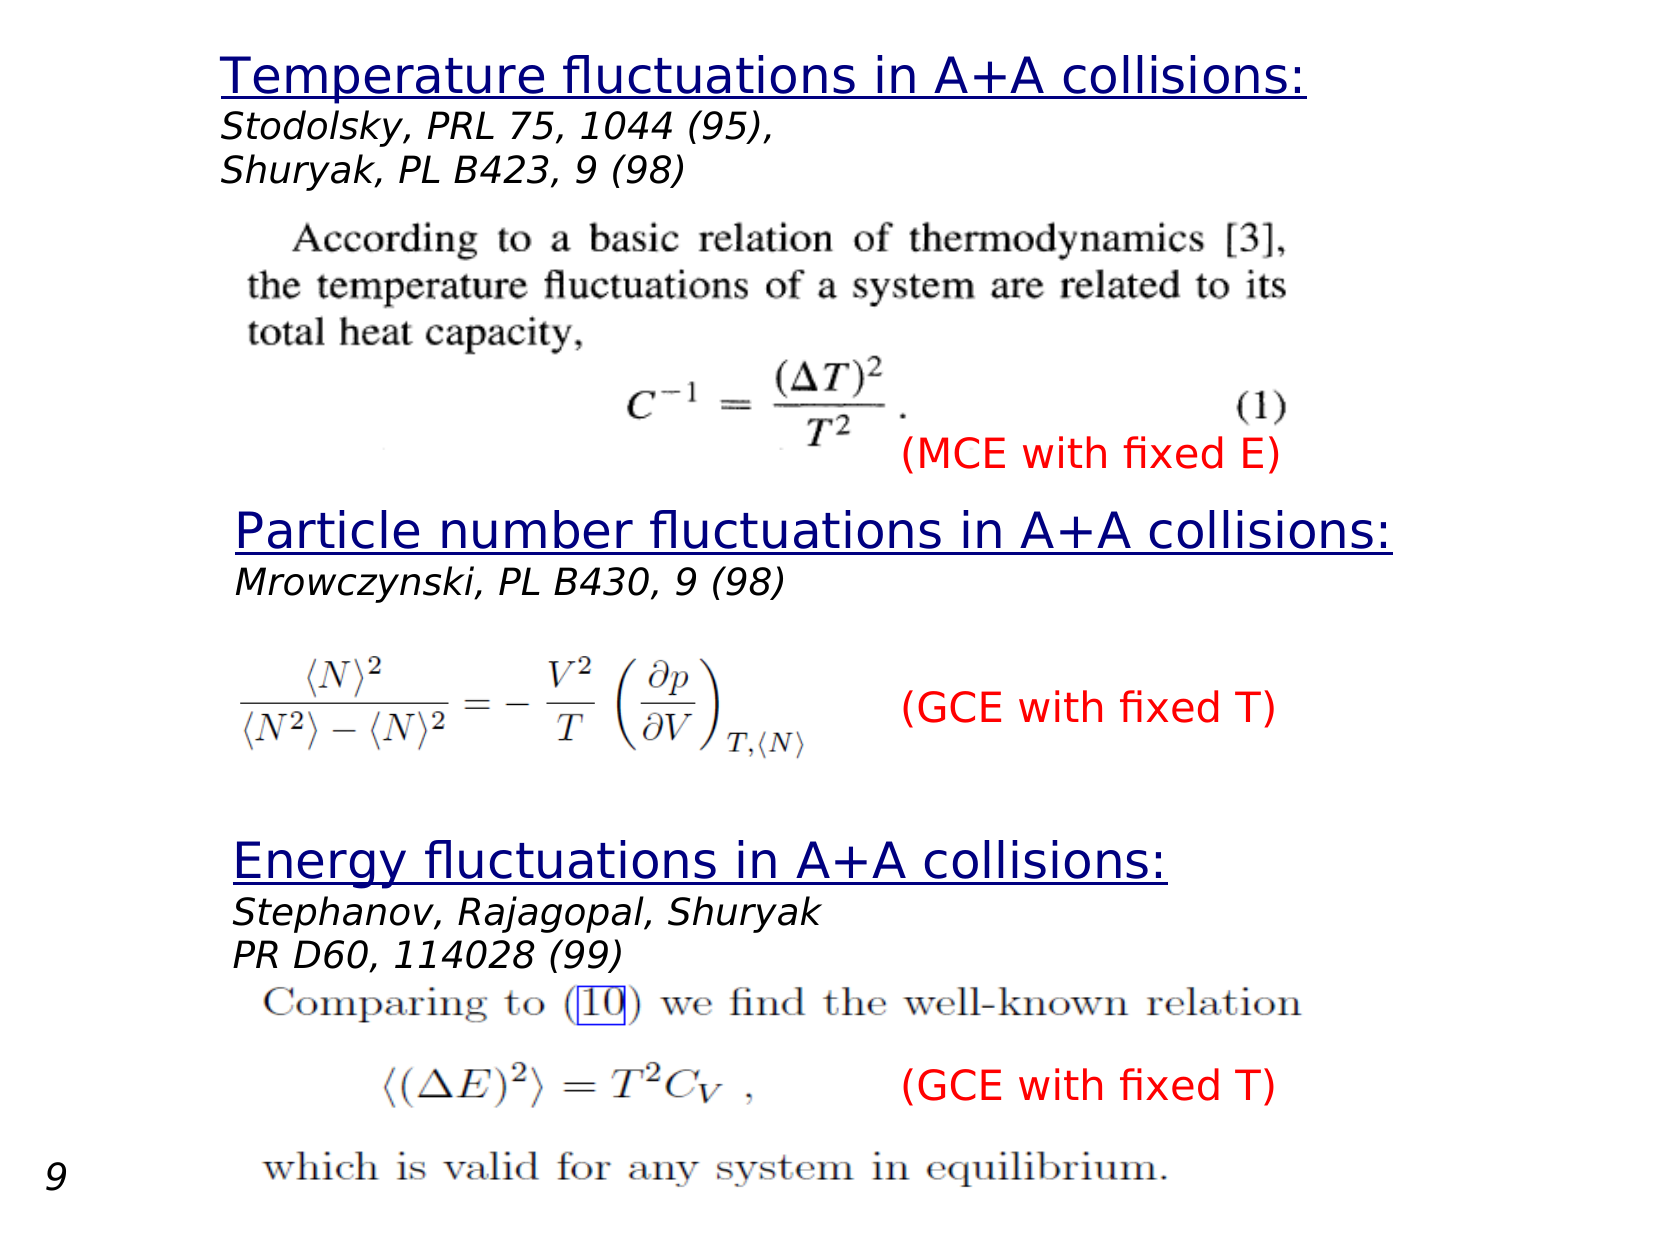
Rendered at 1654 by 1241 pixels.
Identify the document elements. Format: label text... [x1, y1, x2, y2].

text_box Temperature fluctuations in A+A collisions: Stodolsky, PRL 75, 1044 (95), Shuryak, PL B423, 9 (98) [220, 46, 1308, 193]
picture [229, 215, 1303, 450]
text_box (GCE with fixed T) [900, 684, 1291, 733]
text_box (GCE with fixed T) [899, 1062, 1291, 1111]
picture [177, 630, 817, 778]
text_box Particle number fluctuations in A+A collisions: Mrowczynski, PL B430, 9 (98) [235, 502, 1395, 605]
picture [243, 958, 1357, 1215]
text_box (MCE with fixed E) [899, 430, 1295, 479]
text_box Energy fluctuations in A+A collisions: Stephanov, Rajagopal, Shuryak PR D60, 114028 (99) [232, 832, 1170, 978]
